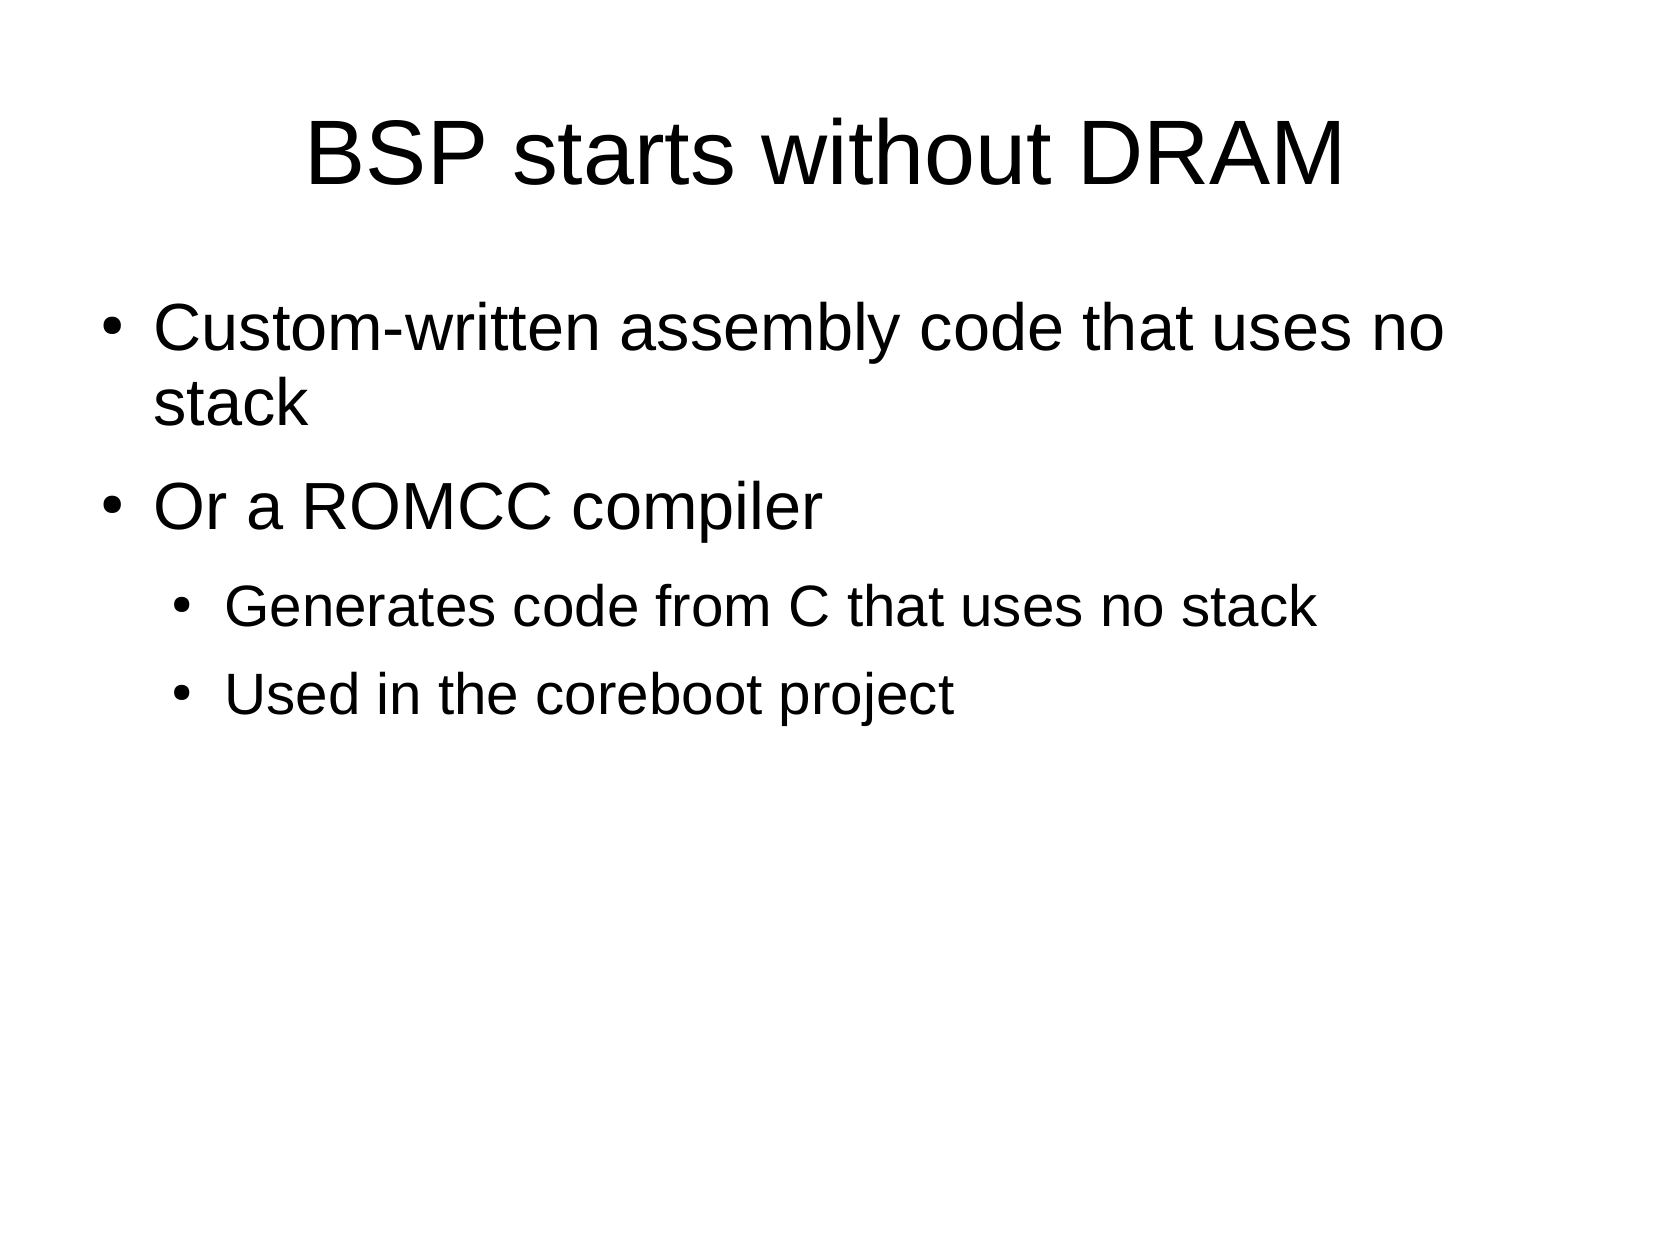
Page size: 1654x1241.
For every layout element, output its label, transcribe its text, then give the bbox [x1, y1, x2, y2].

list Custom-written assembly code that uses no stack Or a ROMCC compiler Generates code from C that uses no stack Used in the coreboot project [82, 290, 1571, 1010]
title BSP starts without DRAM [82, 49, 1571, 257]
